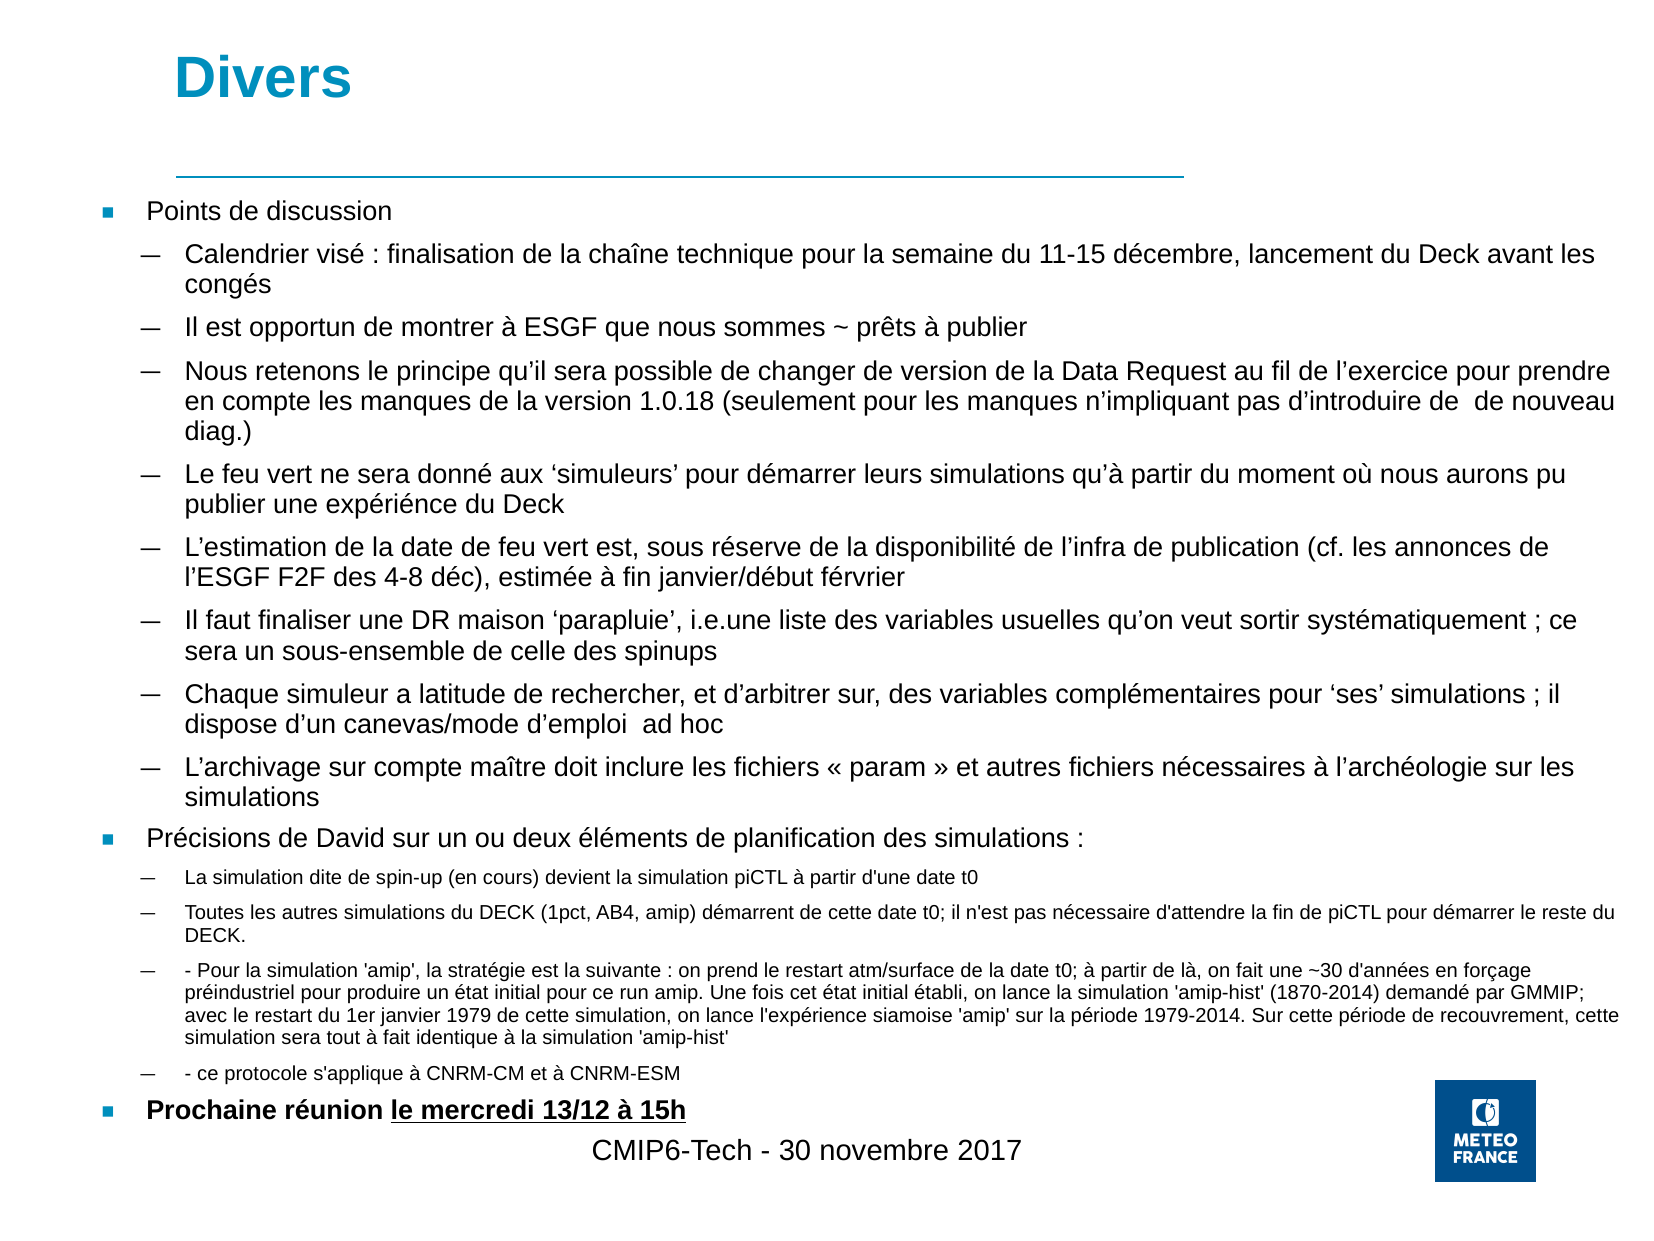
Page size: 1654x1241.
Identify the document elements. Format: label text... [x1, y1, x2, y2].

picture [1435, 1134, 1536, 1182]
list Points de discussion Calendrier visé : finalisation de la chaîne technique pour la semaine du 11-15 décembre, lancement du Deck avant les congés Il est opportun de montrer à ESGF que nous sommes ~ prêts à publier Nous retenons le principe qu’il sera possible de changer de version de la Data Request au fil de l’exercice pour prendre en compte les manques de la version 1.0.18 (seulement pour les manques n’impliquant pas d’introduire de de nouveau diag.) Le feu vert ne sera donné aux ‘simuleurs’ pour démarrer leurs simulations qu’à partir du moment où nous aurons pu publier une expériénce du Deck L’estimation de la date de feu vert est, sous réserve de la disponibilité de l’infra de publication (cf. les annonces de l’ESGF F2F des 4-8 déc), estimée à fin janvier/début férvrier Il faut finaliser une DR maison ‘parapluie’, i.e.une liste des variables usuelles qu’on veut sortir systématiquement ; ce sera un sous-ensemble de celle des spinups Chaque simuleur a latitude de rechercher, et d’arbitrer sur, des variables complémentaires pour ‘ses’ simulations ; il dispose d’un canevas/mode d’emploi ad hoc L’archivage sur compte maître doit inclure les fichiers « param » et autres fichiers nécessaires à l’archéologie sur les simulations Précisions de David sur un ou deux éléments de planification des simulations : La simulation dite de spin-up (en cours) devient la simulation piCTL à partir d'une date t0 Toutes les autres simulations du DECK (1pct, AB4, amip) démarrent de cette date t0; il n'est pas nécessaire d'attendre la fin de piCTL pour démarrer le reste du DECK. - Pour la simulation 'amip', la stratégie est la suivante : on prend le restart atm/surface de la date t0; à partir de là, on fait une ~30 d'années en forçage préindustriel pour produire un état initial pour ce run amip. Une fois cet état initial établi, on lance la simulation 'amip-hist' (1870-2014) demandé par GMMIP; avec le restart du 1er janvier 1979 de cette simulation, on lance l'expérience siamoise 'amip' sur la période 1979-2014. Sur cette période de recouvrement, cette simulation sera tout à fait identique à la simulation 'amip-hist' - ce protocole s'applique à CNRM-CM et à CNRM-ESM Prochaine réunion le mercredi 13/12 à 15h [92, 196, 1627, 1134]
title Divers [174, 0, 1654, 156]
